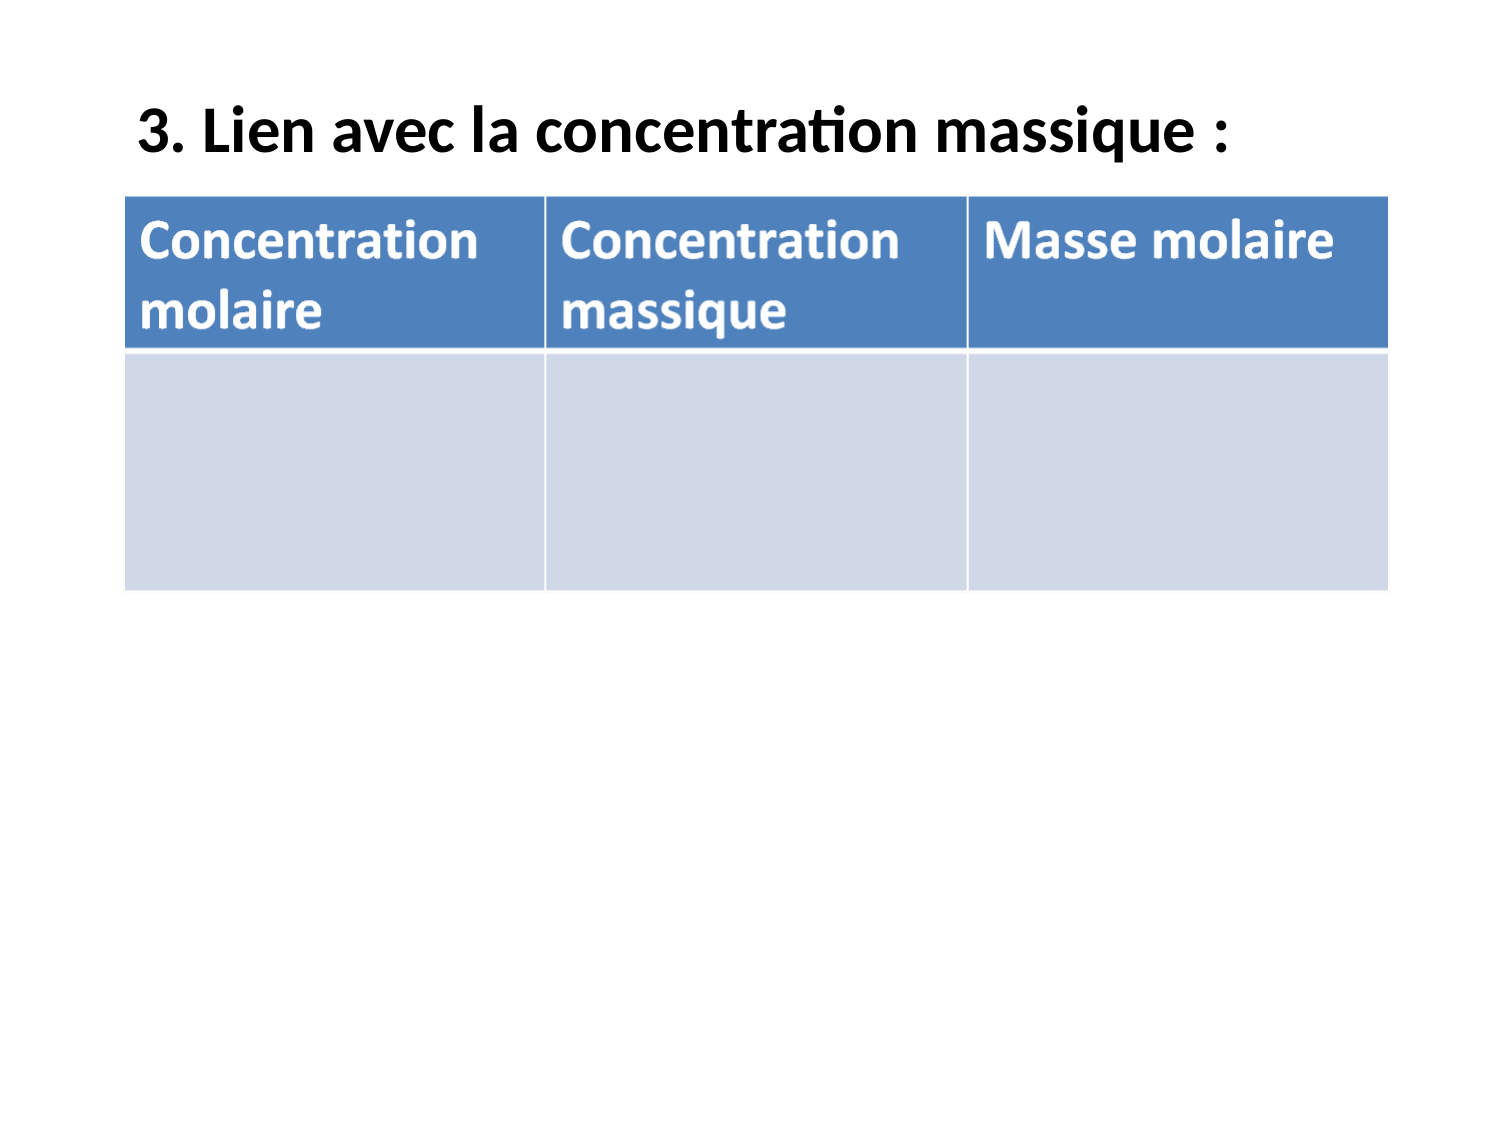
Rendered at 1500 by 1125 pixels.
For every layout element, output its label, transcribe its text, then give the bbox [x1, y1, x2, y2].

list 3. Lien avec la concentration massique : [64, 78, 1415, 821]
picture [112, 183, 1401, 604]
